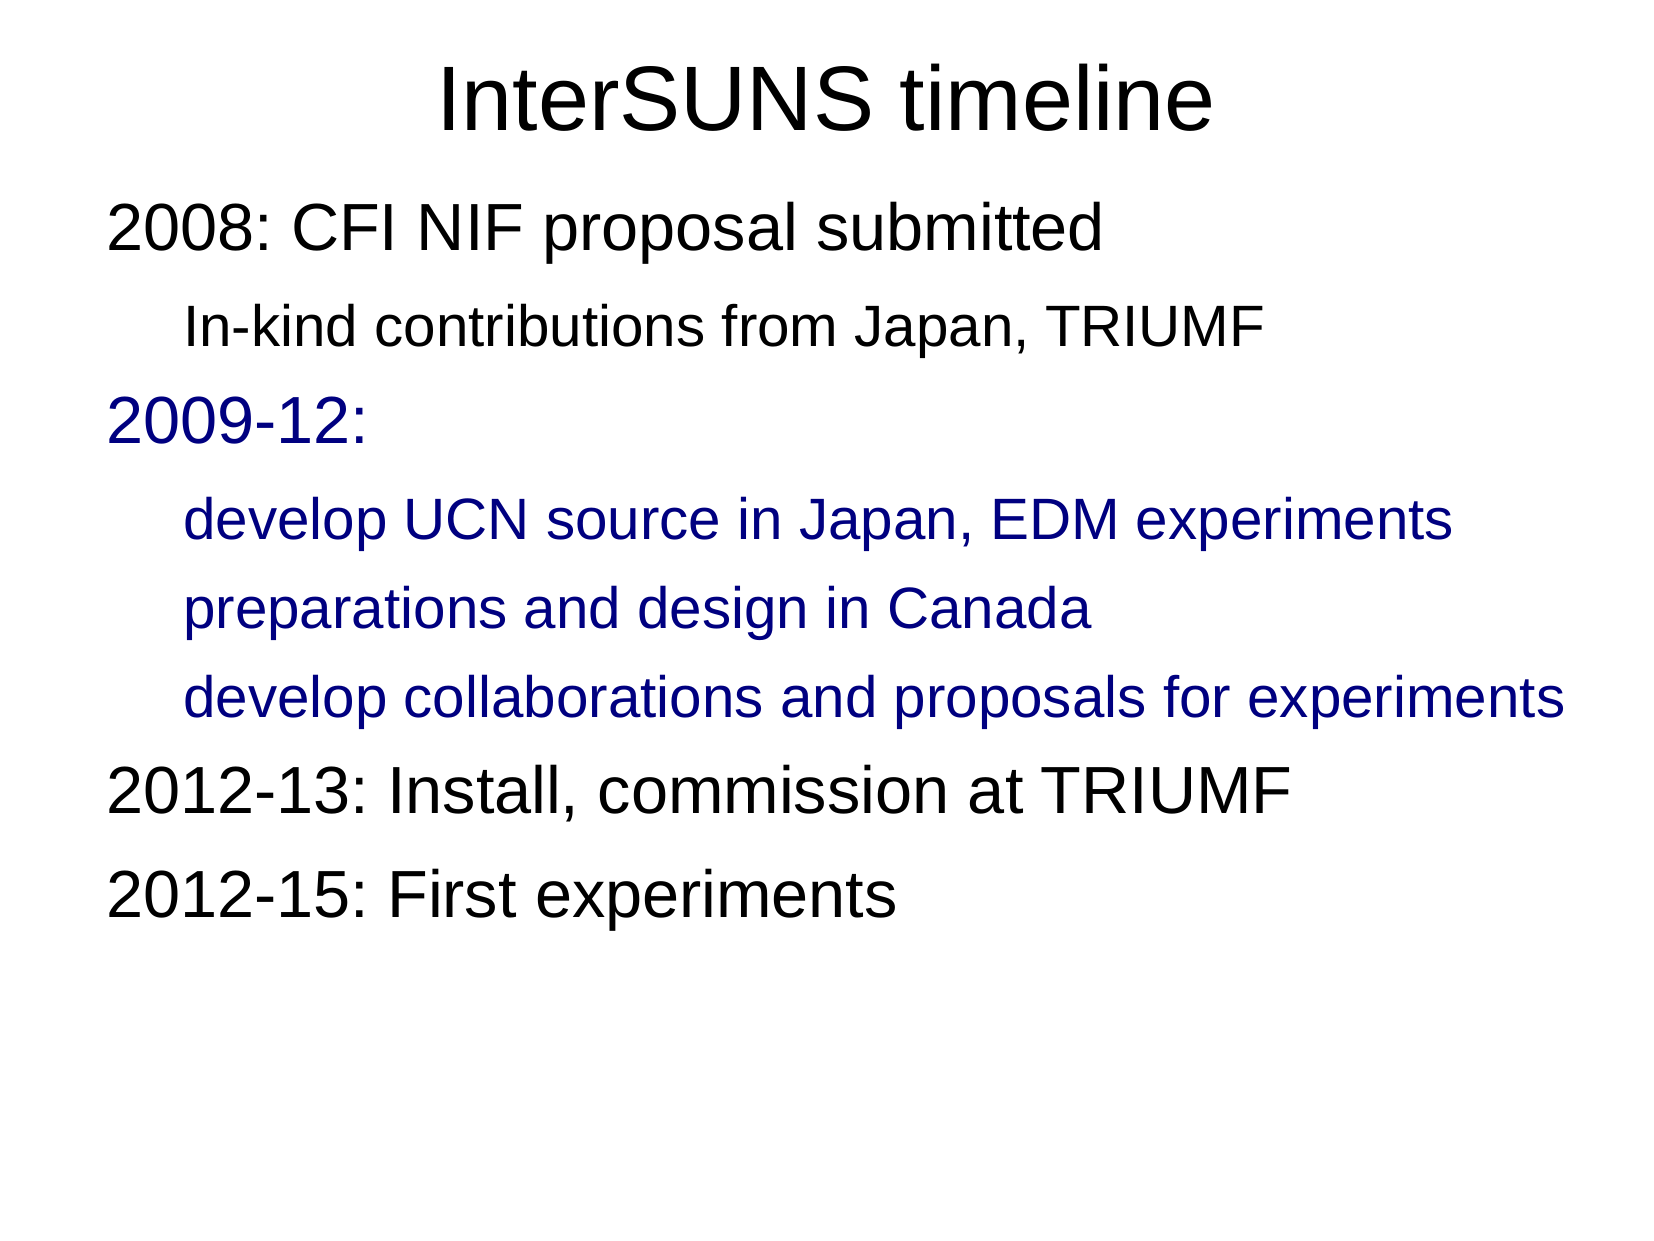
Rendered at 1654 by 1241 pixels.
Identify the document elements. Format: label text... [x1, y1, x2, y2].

title InterSUNS timeline [82, 41, 1571, 156]
list 2008: CFI NIF proposal submitted In-kind contributions from Japan, TRIUMF 2009-12: develop UCN source in Japan, EDM experiments preparations and design in Canada develop collaborations and proposals for experiments 2012-13: Install, commission at TRIUMF 2012-15: First experiments [88, 189, 1654, 1009]
